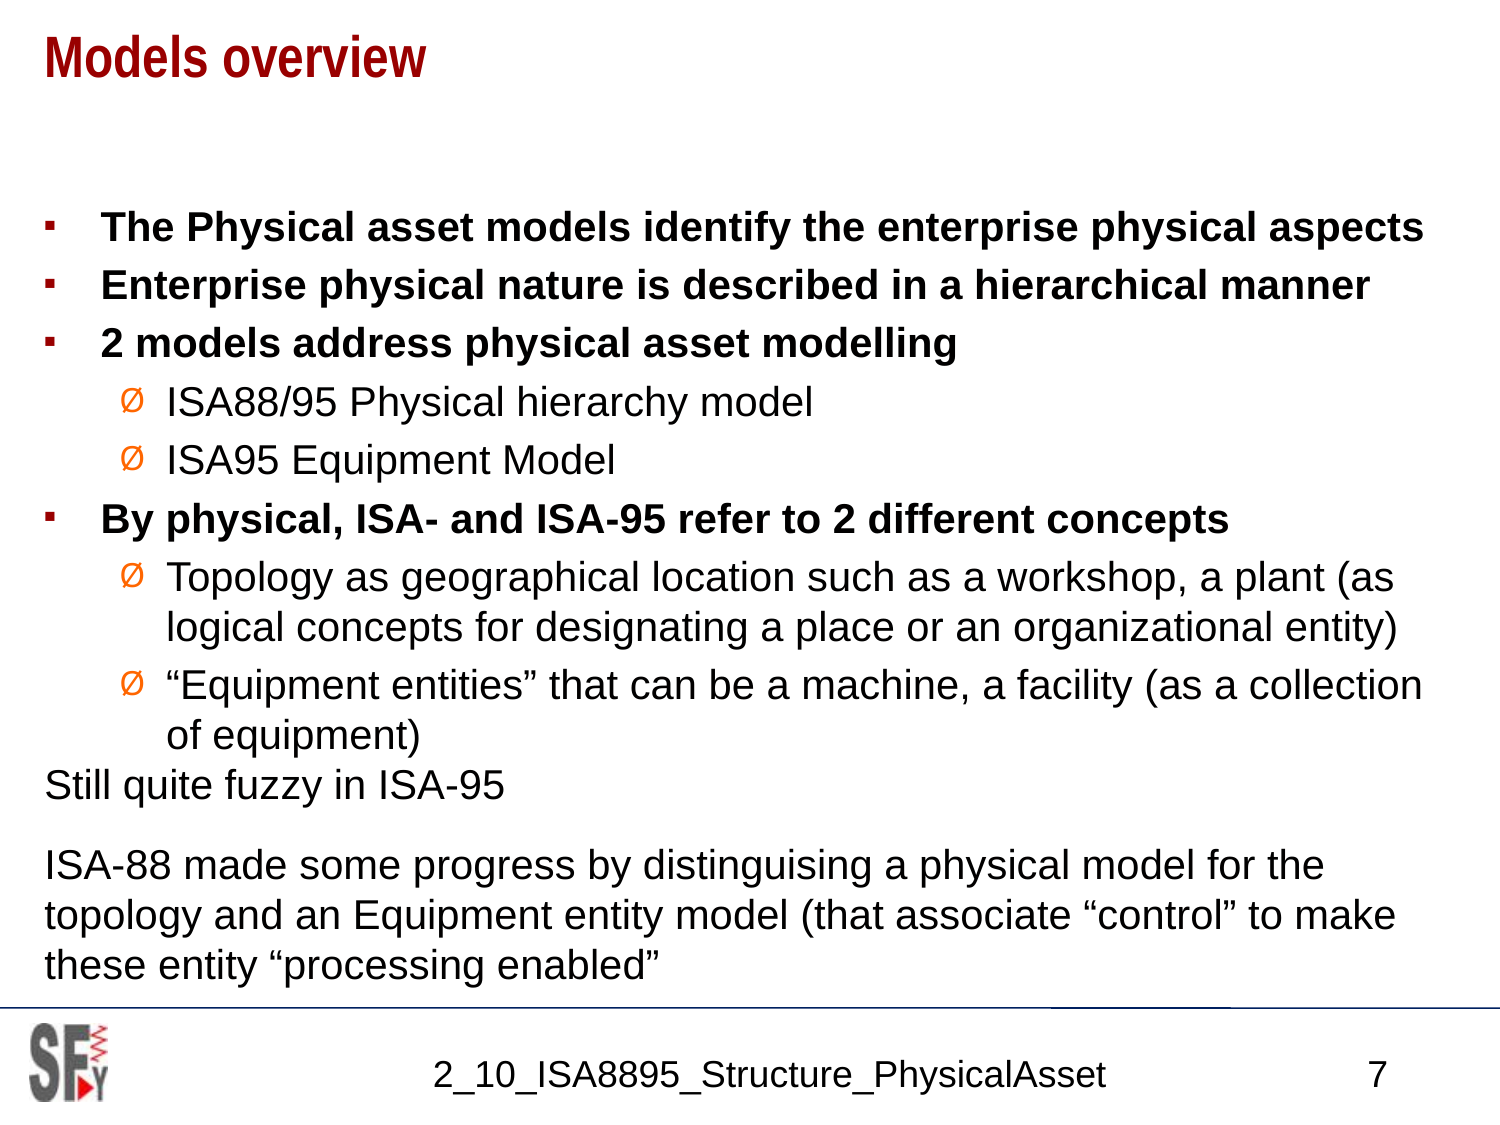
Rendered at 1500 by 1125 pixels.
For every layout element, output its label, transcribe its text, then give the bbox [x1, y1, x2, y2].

title Models overview [29, 12, 1471, 138]
list The Physical asset models identify the enterprise physical aspects Enterprise physical nature is described in a hierarchical manner 2 models address physical asset modelling ISA88/95 Physical hierarchy model ISA95 Equipment Model By physical, ISA- and ISA-95 refer to 2 different concepts Topology as geographical location such as a workshop, a plant (as logical concepts for designating a place or an organizational entity) “Equipment entities” that can be a machine, a facility (as a collection of equipment) Still quite fuzzy in ISA-95 ISA-88 made some progress by distinguising a physical model for the topology and an Equipment entity model (that associate “control” to make these entity “processing enabled” [29, 184, 1471, 988]
slide_number <numéro> [1352, 1034, 1490, 1103]
footer 2_10_ISA8895_Structure_PhysicalAsset [417, 1034, 1352, 1103]
picture [29, 1023, 108, 1102]
